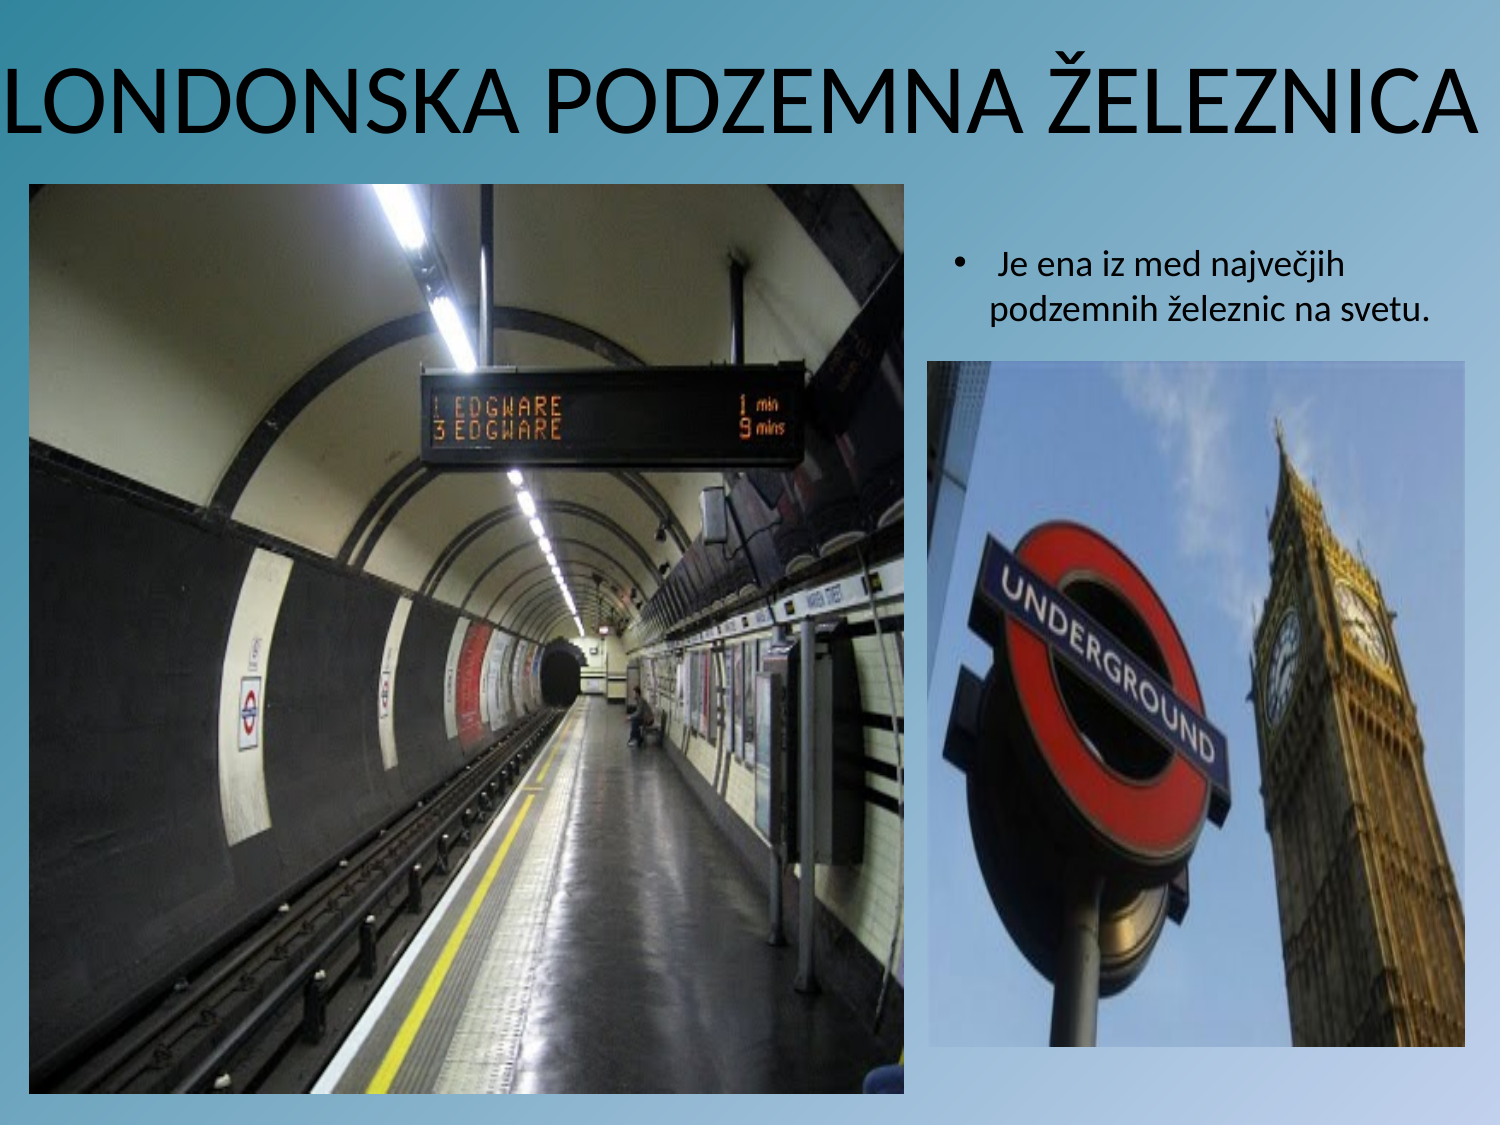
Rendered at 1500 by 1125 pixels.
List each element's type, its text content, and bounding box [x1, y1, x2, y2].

title LONDONSKA PODZEMNA ŽELEZNICA [0, 0, 1500, 188]
picture [927, 361, 1465, 1047]
picture [29, 184, 904, 1094]
text_box Je ena iz med največjih podzemnih železnic na svetu. [938, 231, 1471, 1012]
